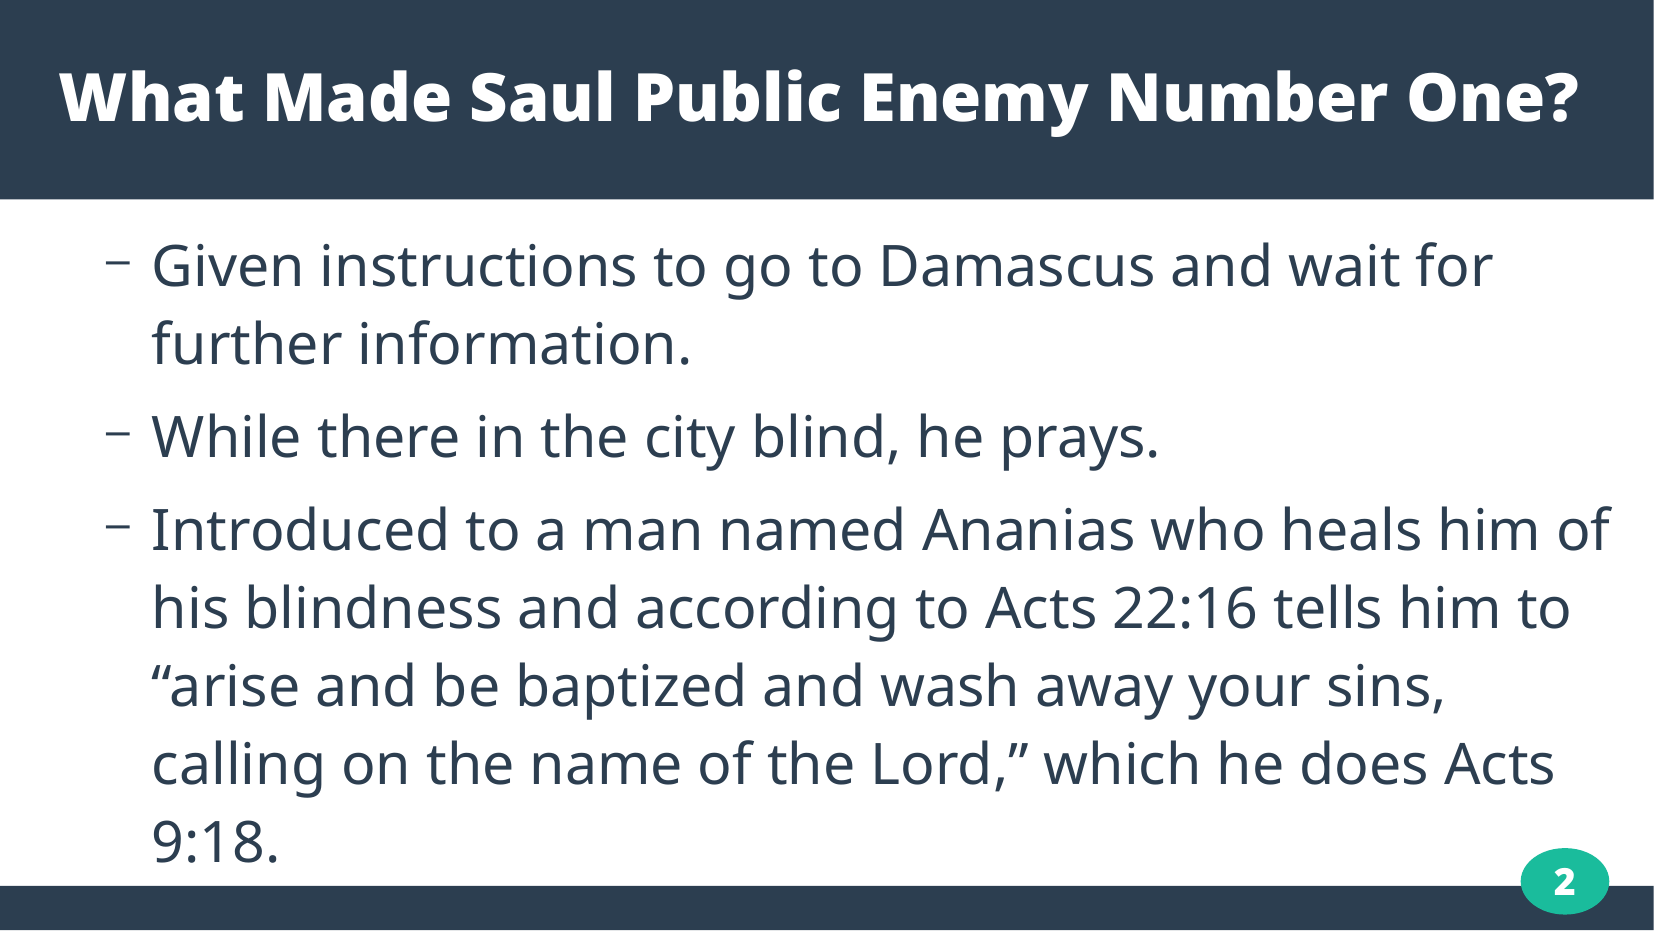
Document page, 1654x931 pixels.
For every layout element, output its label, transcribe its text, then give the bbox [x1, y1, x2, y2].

list Given instructions to go to Damascus and wait for further information. While there in the city blind, he prays. Introduced to a man named Ananias who heals him of his blindness and according to Acts 22:16 tells him to “arise and be baptized and wash away your sins, calling on the name of the Lord,” which he does Acts 9:18. [30, 225, 1621, 886]
title What Made Saul Public Enemy Number One? [59, 37, 1595, 155]
